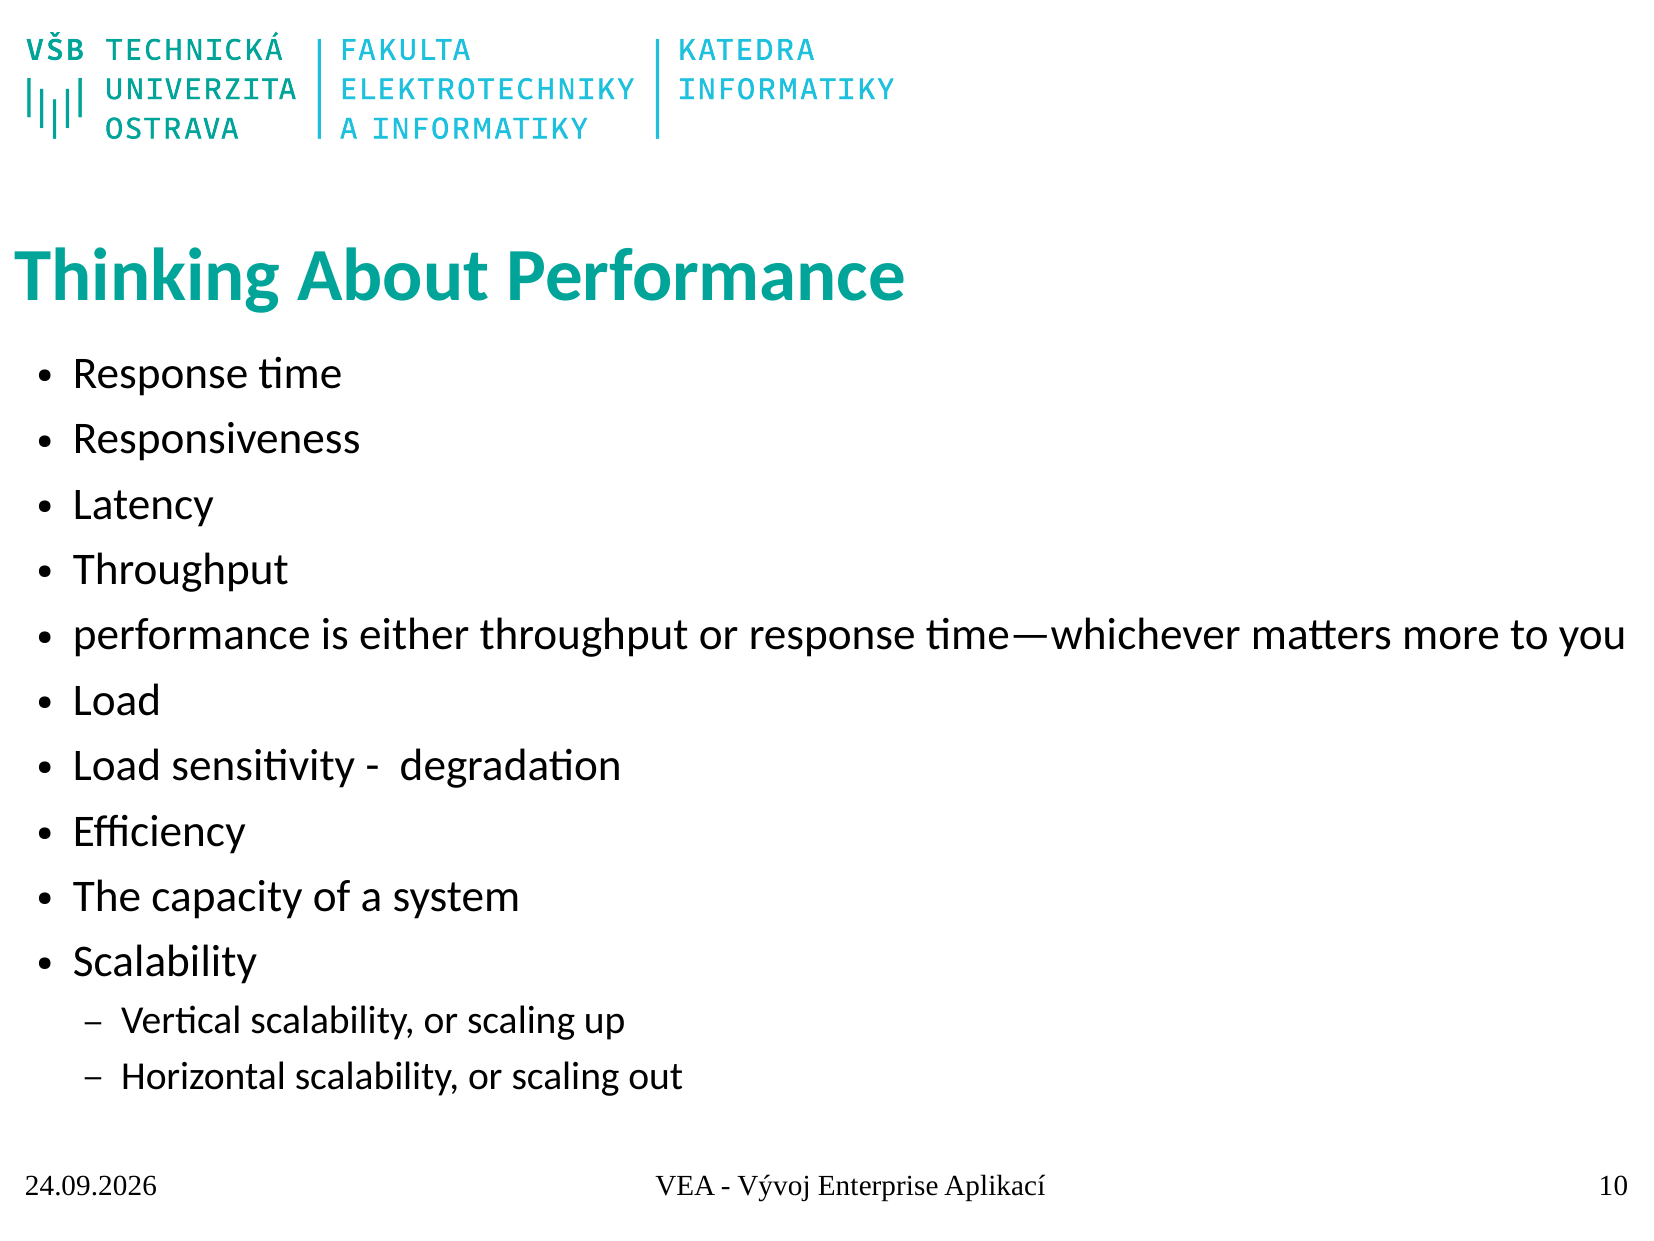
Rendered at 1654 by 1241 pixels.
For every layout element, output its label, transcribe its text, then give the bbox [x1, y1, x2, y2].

list Response time Responsiveness Latency Throughput performance is either throughput or response time—whichever matters more to you Load Load sensitivity - degradation Efficiency The capacity of a system Scalability Vertical scalability, or scaling up Horizontal scalability, or scaling out [24, 354, 1629, 1146]
title Thinking About Performance [14, 165, 1619, 319]
picture [26, 31, 894, 139]
